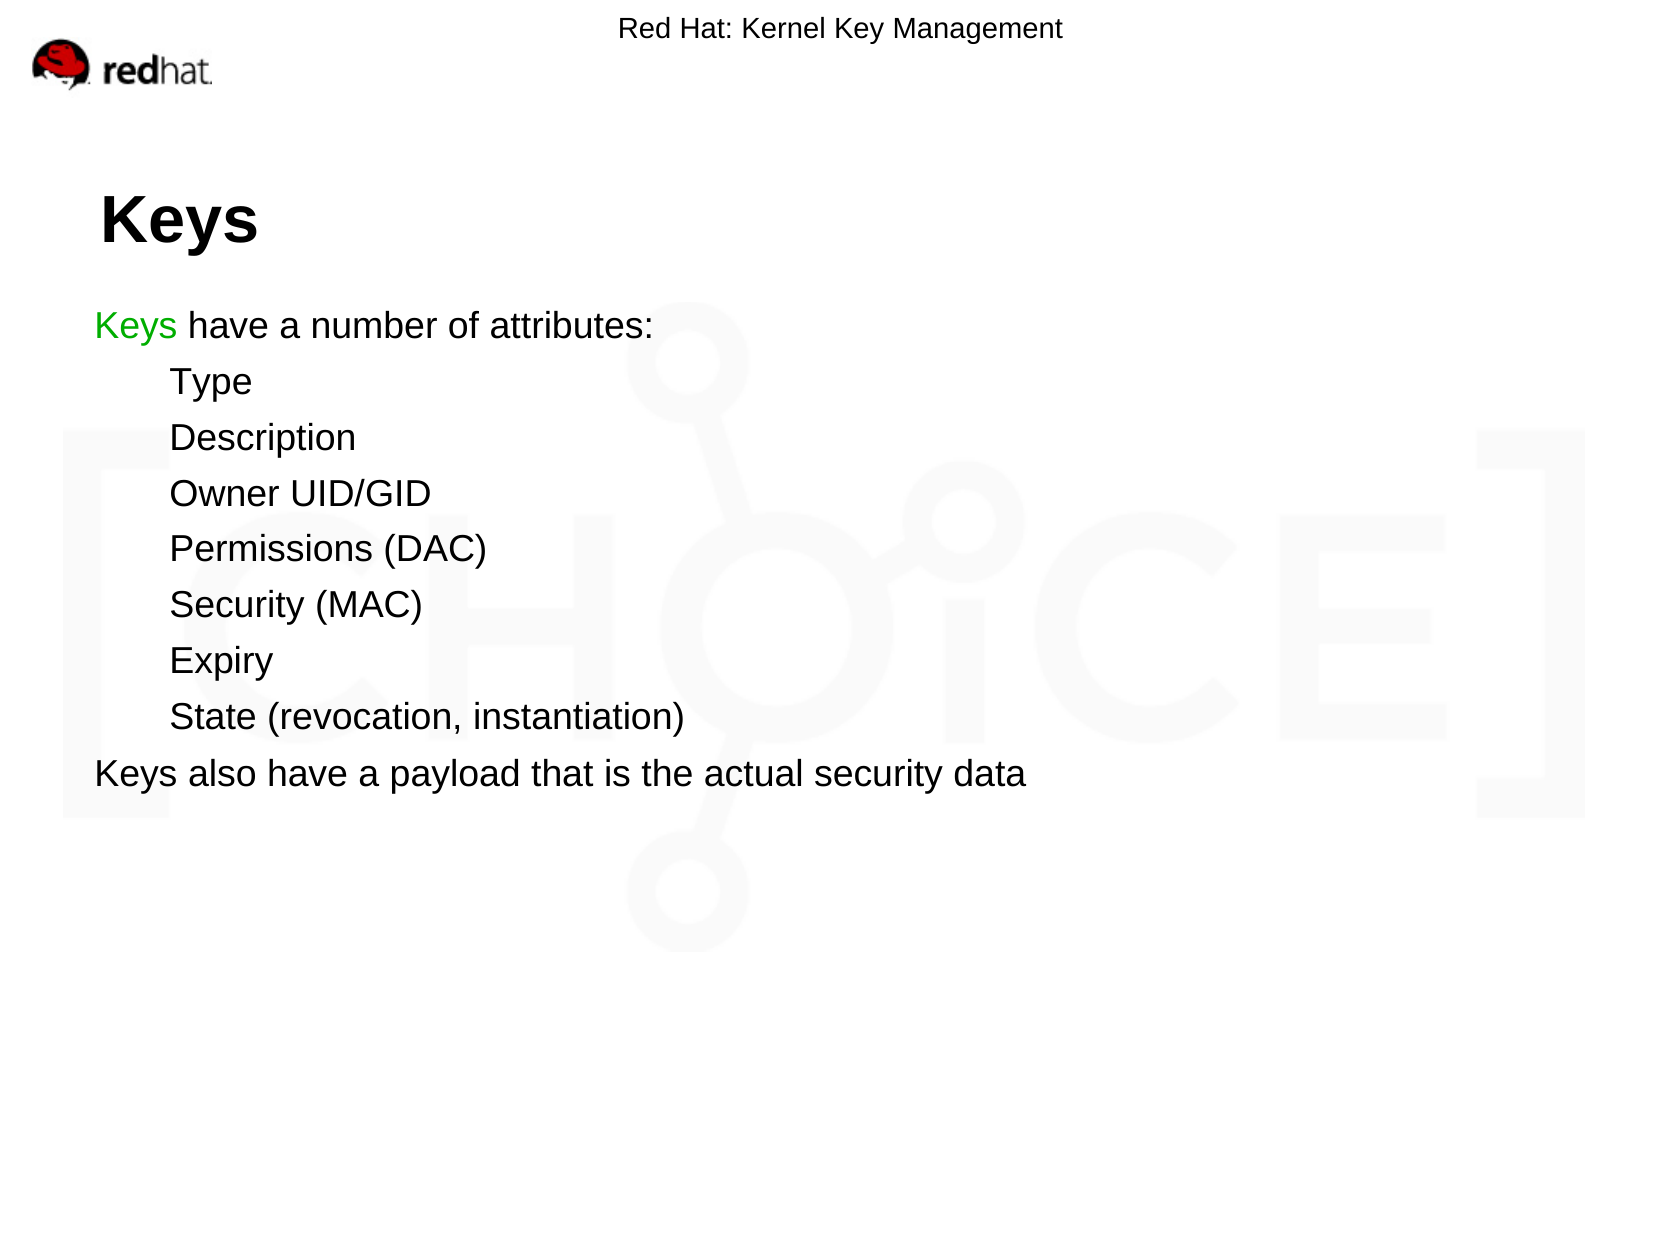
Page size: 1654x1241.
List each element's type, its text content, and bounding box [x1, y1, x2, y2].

title Keys [100, 164, 1506, 275]
picture [31, 37, 212, 98]
list Keys have a number of attributes: Type Description Owner UID/GID Permissions (DAC) Security (MAC) Expiry State (revocation, instantiation) Keys also have a payload that is the actual security data [94, 304, 1500, 1174]
picture [63, 302, 1585, 952]
